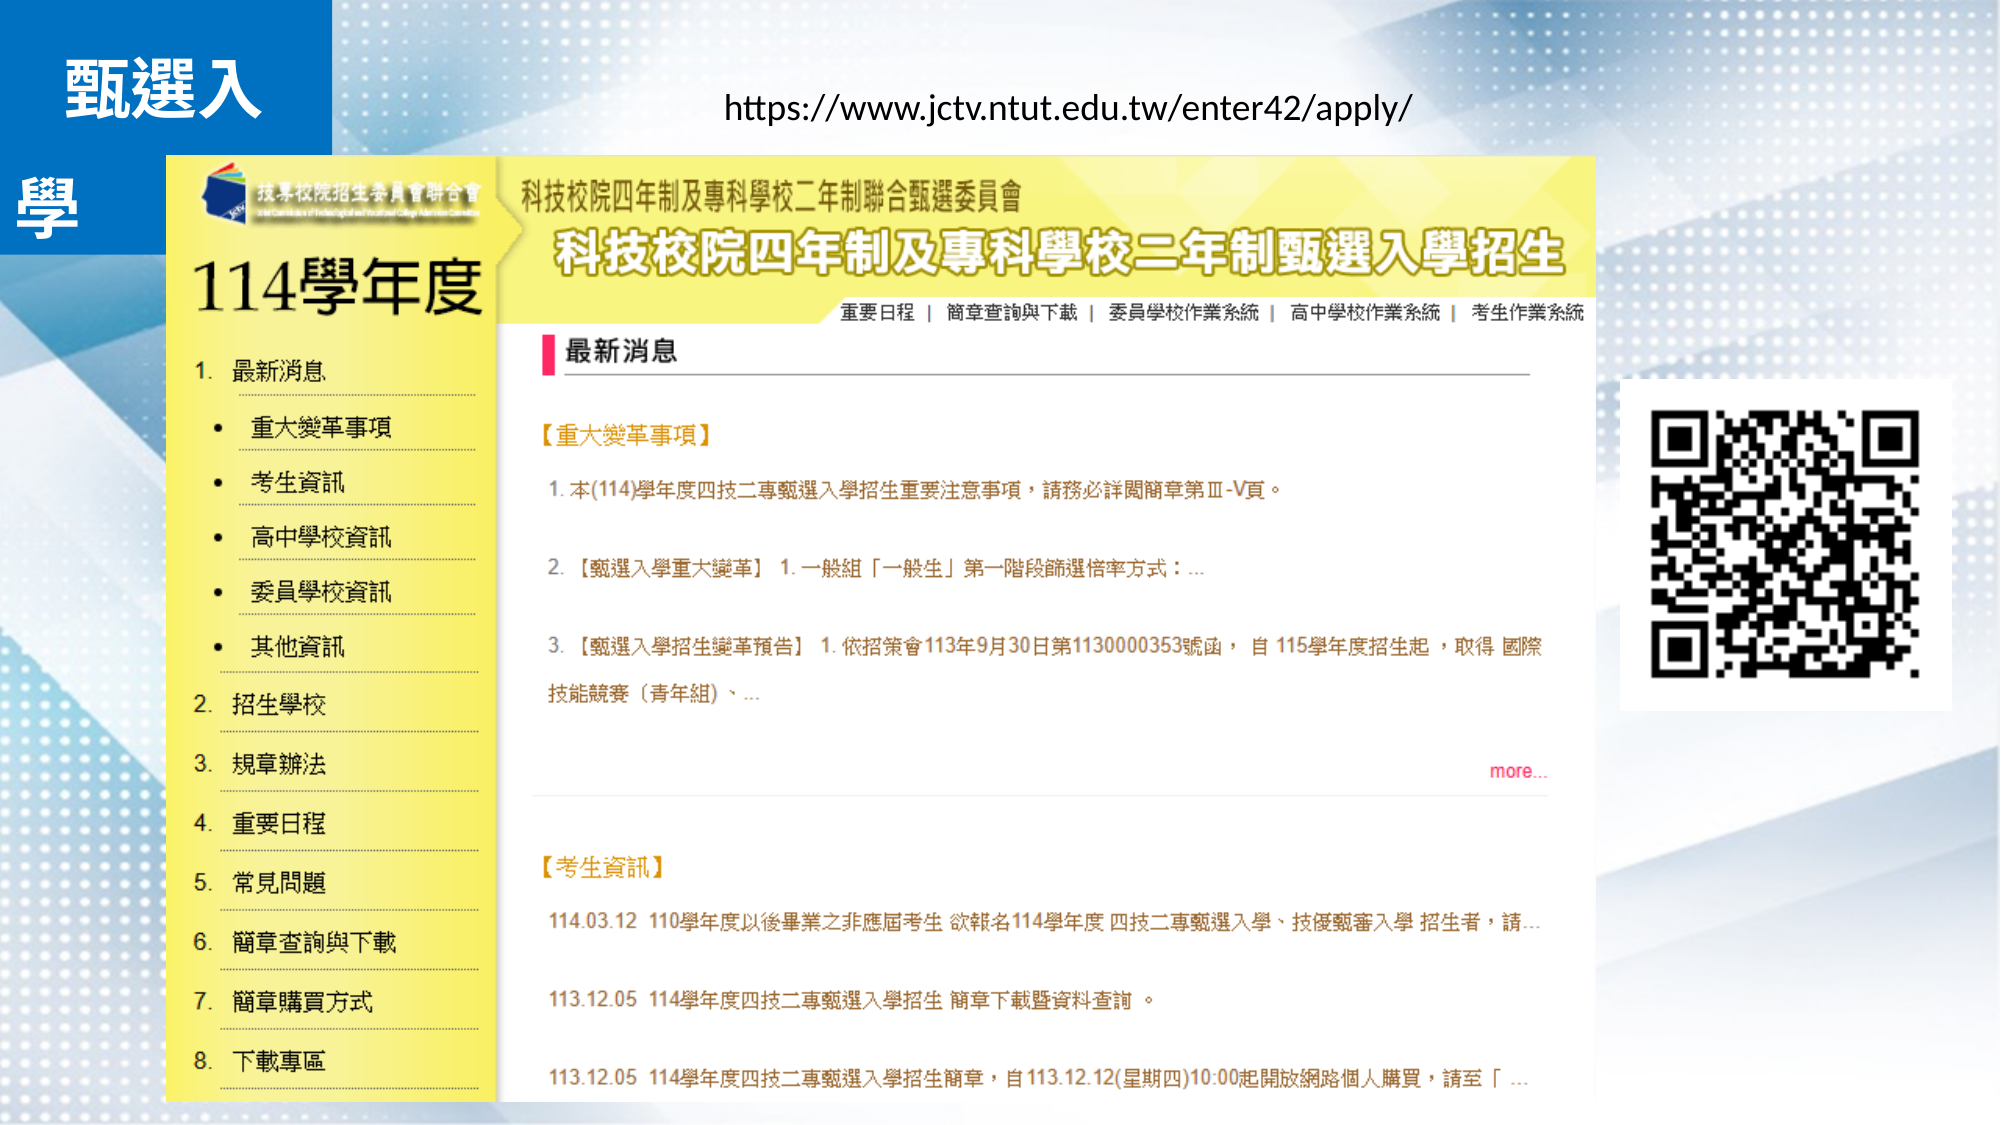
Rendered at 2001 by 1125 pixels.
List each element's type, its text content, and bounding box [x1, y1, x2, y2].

text_box https://www.jctv.ntut.edu.tw/enter42/apply/ [708, 75, 1532, 136]
picture [0, 0, 2000, 1125]
text_box 甄選入學 [0, 0, 333, 255]
